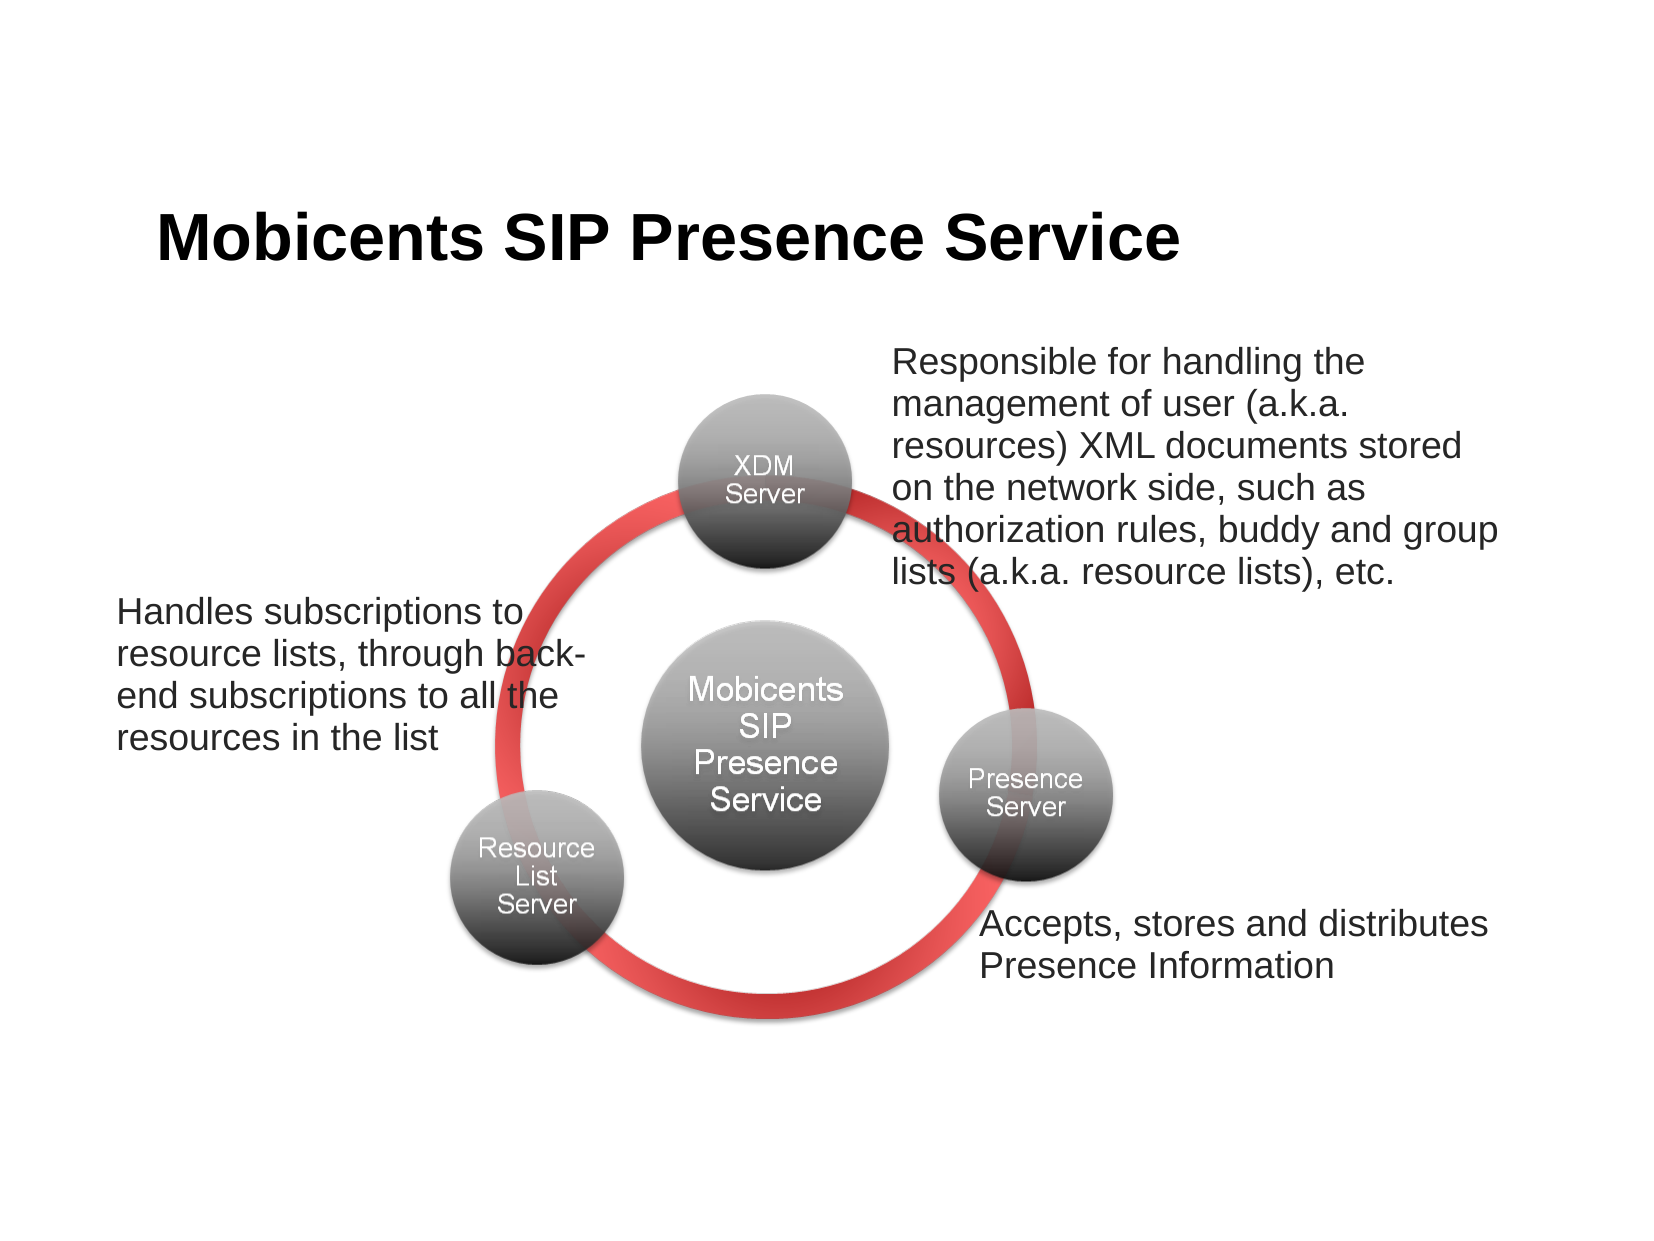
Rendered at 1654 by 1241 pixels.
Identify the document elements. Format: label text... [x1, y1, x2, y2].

text_box Responsible for handling the management of user (a.k.a. resources) XML documents stored on the network side, such as authorization rules, buddy and group lists (a.k.a. resource lists), etc. [876, 332, 1527, 600]
text_box Handles subscriptions to resource lists, through back-end subscriptions to all the resources in the list [101, 582, 602, 766]
picture [263, 390, 1267, 1052]
text_box Accepts, stores and distributes Presence Information [964, 894, 1515, 995]
title Mobicents SIP Presence Service [156, 196, 1502, 288]
